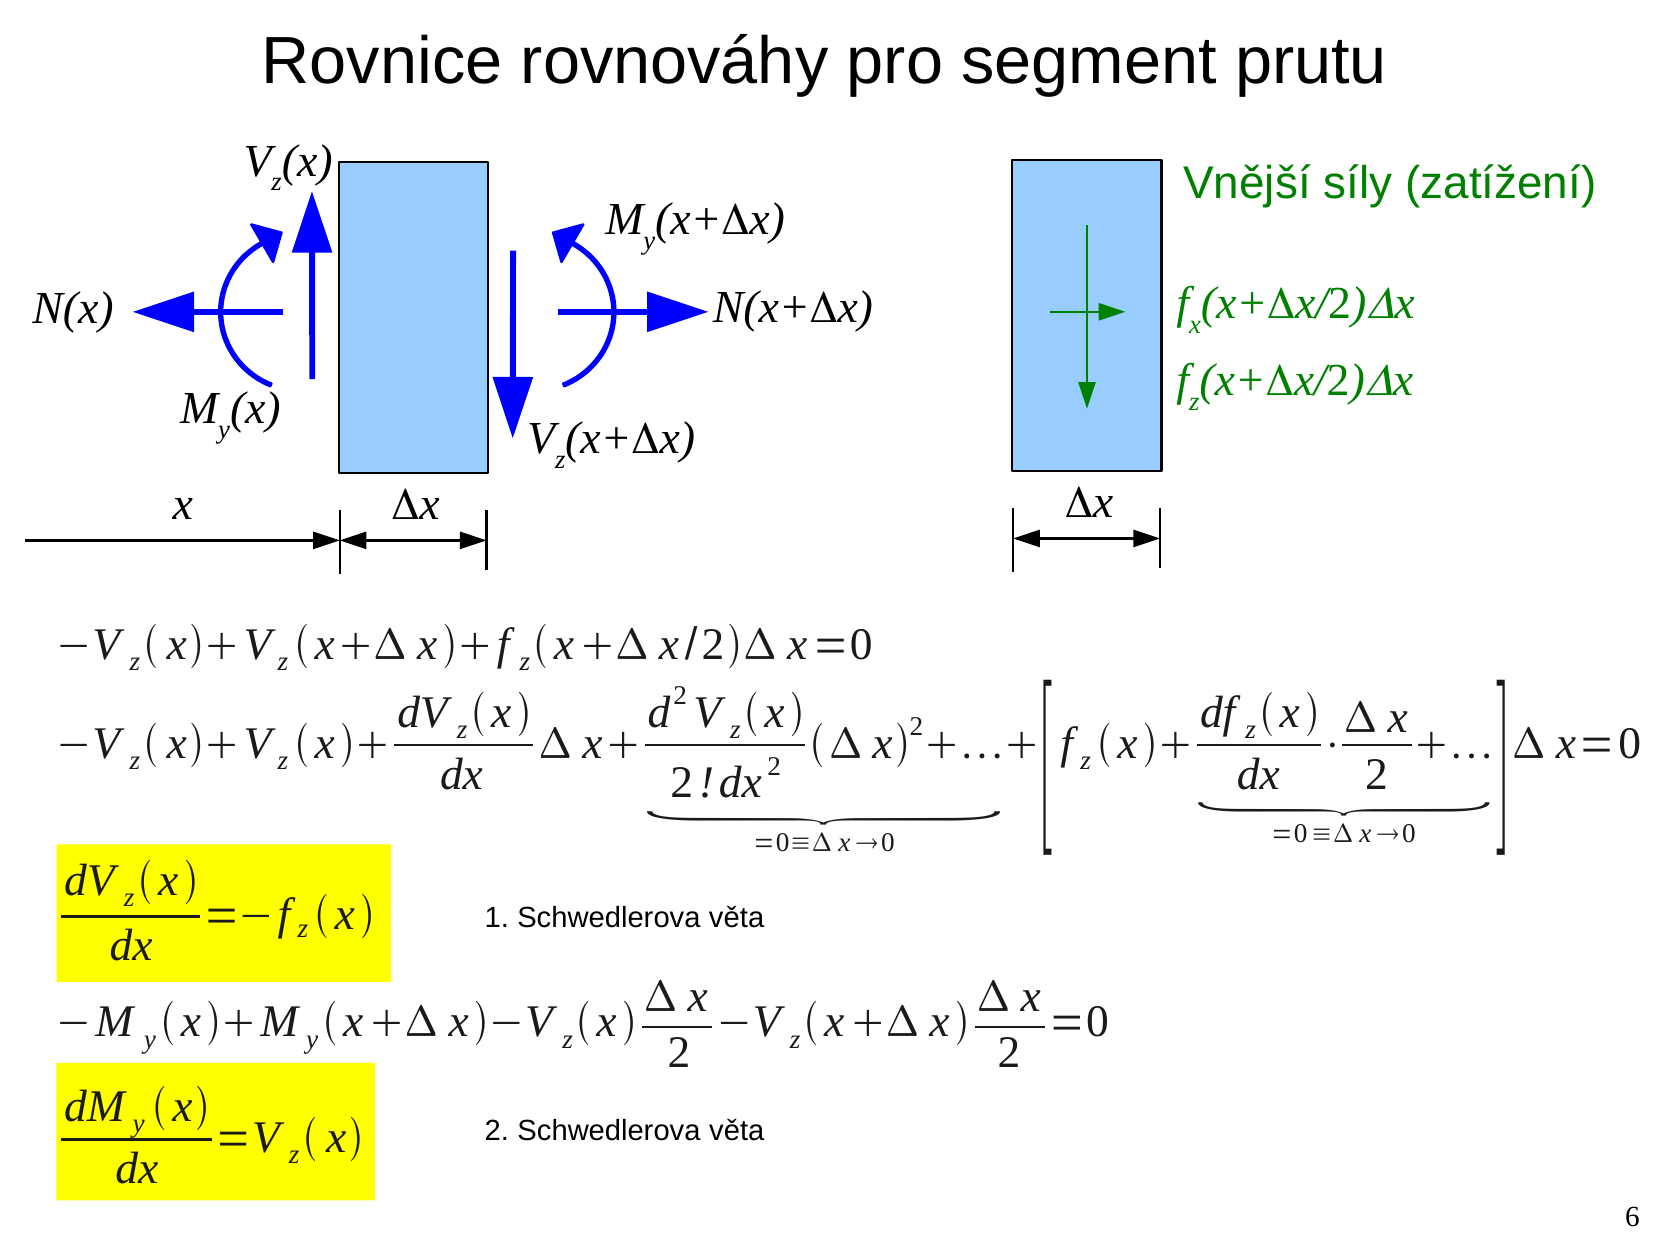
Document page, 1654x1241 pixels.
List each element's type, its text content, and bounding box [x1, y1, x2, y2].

text_box x [157, 471, 203, 542]
text_box [338, 161, 489, 473]
text_box N(x+Dx) [698, 274, 918, 350]
chart [41, 619, 1652, 1195]
text_box [219, 224, 282, 375]
text_box Vz(x) [228, 127, 368, 208]
text_box N(x) [17, 275, 157, 346]
text_box [563, 271, 616, 387]
text_box My(x+Dx) [590, 186, 826, 271]
text_box [553, 224, 590, 263]
text_box 1. Schwedlerova věta [469, 894, 778, 946]
text_box fz(x+Dx/2)Dx [1161, 347, 1430, 431]
text_box My(x) [165, 375, 305, 456]
text_box [56, 1195, 375, 1201]
title Rovnice rovnováhy pro segment prutu [37, 8, 1613, 113]
text_box Dx [376, 471, 472, 547]
text_box [1012, 159, 1162, 471]
text_box Dx [1050, 469, 1145, 545]
text_box fx(x+Dx/2)Dx [1161, 270, 1430, 347]
text_box 2. Schwedlerova věta [469, 1106, 780, 1159]
text_box Vz(x+Dx) [512, 405, 751, 489]
text_box Vnější síly (zatížení) [1168, 150, 1612, 222]
